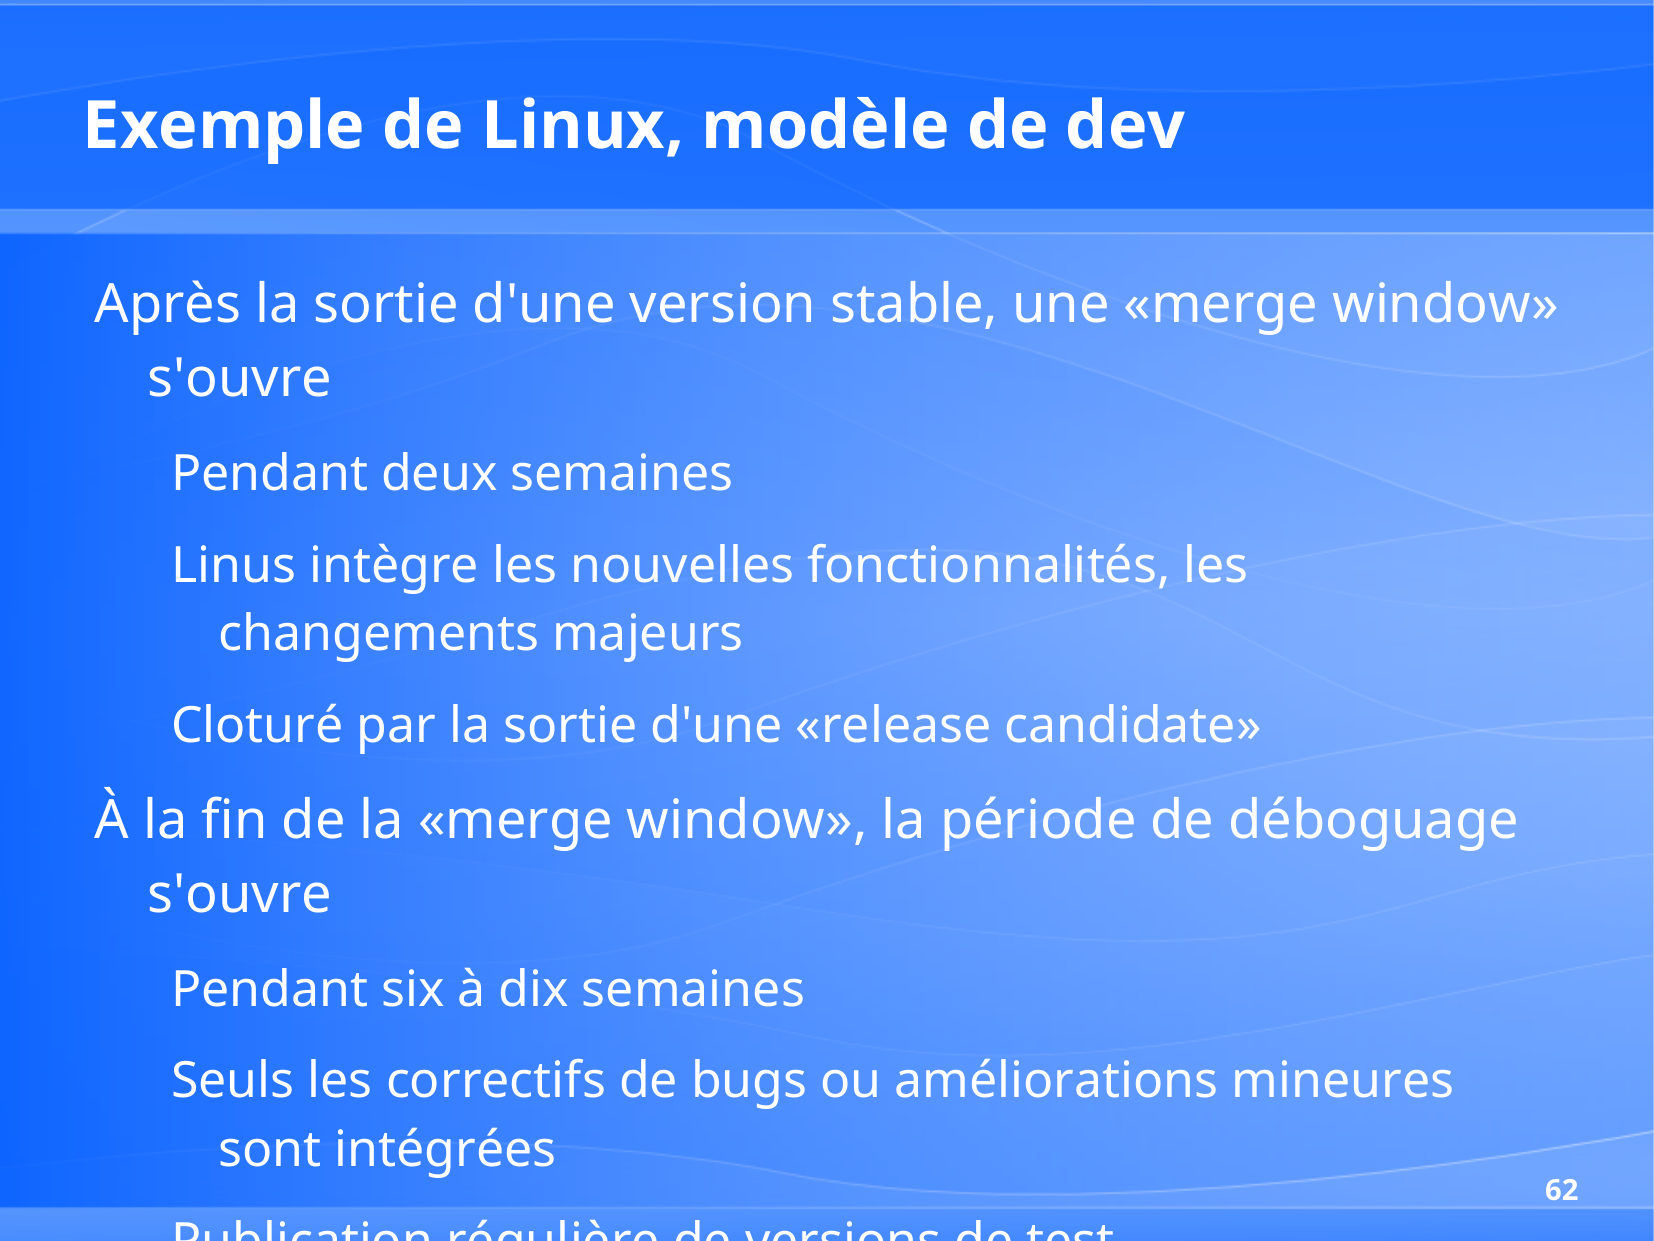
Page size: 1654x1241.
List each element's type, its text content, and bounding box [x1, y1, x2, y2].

picture [864, 1234, 879, 1241]
picture [681, 1234, 695, 1241]
picture [241, 1234, 255, 1241]
picture [503, 1234, 517, 1241]
picture [711, 1234, 724, 1241]
picture [379, 1234, 394, 1241]
picture [180, 1226, 194, 1240]
picture [895, 1234, 909, 1241]
picture [474, 1234, 487, 1241]
picture [590, 1234, 603, 1241]
title Exemple de Linux, modèle de dev [23, 15, 1625, 229]
picture [993, 1234, 1006, 1241]
picture [778, 1234, 791, 1241]
picture [1052, 1234, 1065, 1241]
picture [411, 1234, 425, 1241]
picture [639, 1234, 652, 1241]
picture [0, 0, 1654, 1241]
list Après la sortie d'une version stable, une «merge window» s'ouvre Pendant deux semaines Linus intègre les nouvelles fonctionnalités, les changements majeurs Cloturé par la sortie d'une «release candidate» À la fin de la «merge window», la période de déboguage s'ouvre Pendant six à dix semaines Seuls les correctifs de bugs ou améliorations mineures sont intégrées Publication régulière de versions de test [76, 264, 1565, 1149]
picture [962, 1234, 976, 1241]
